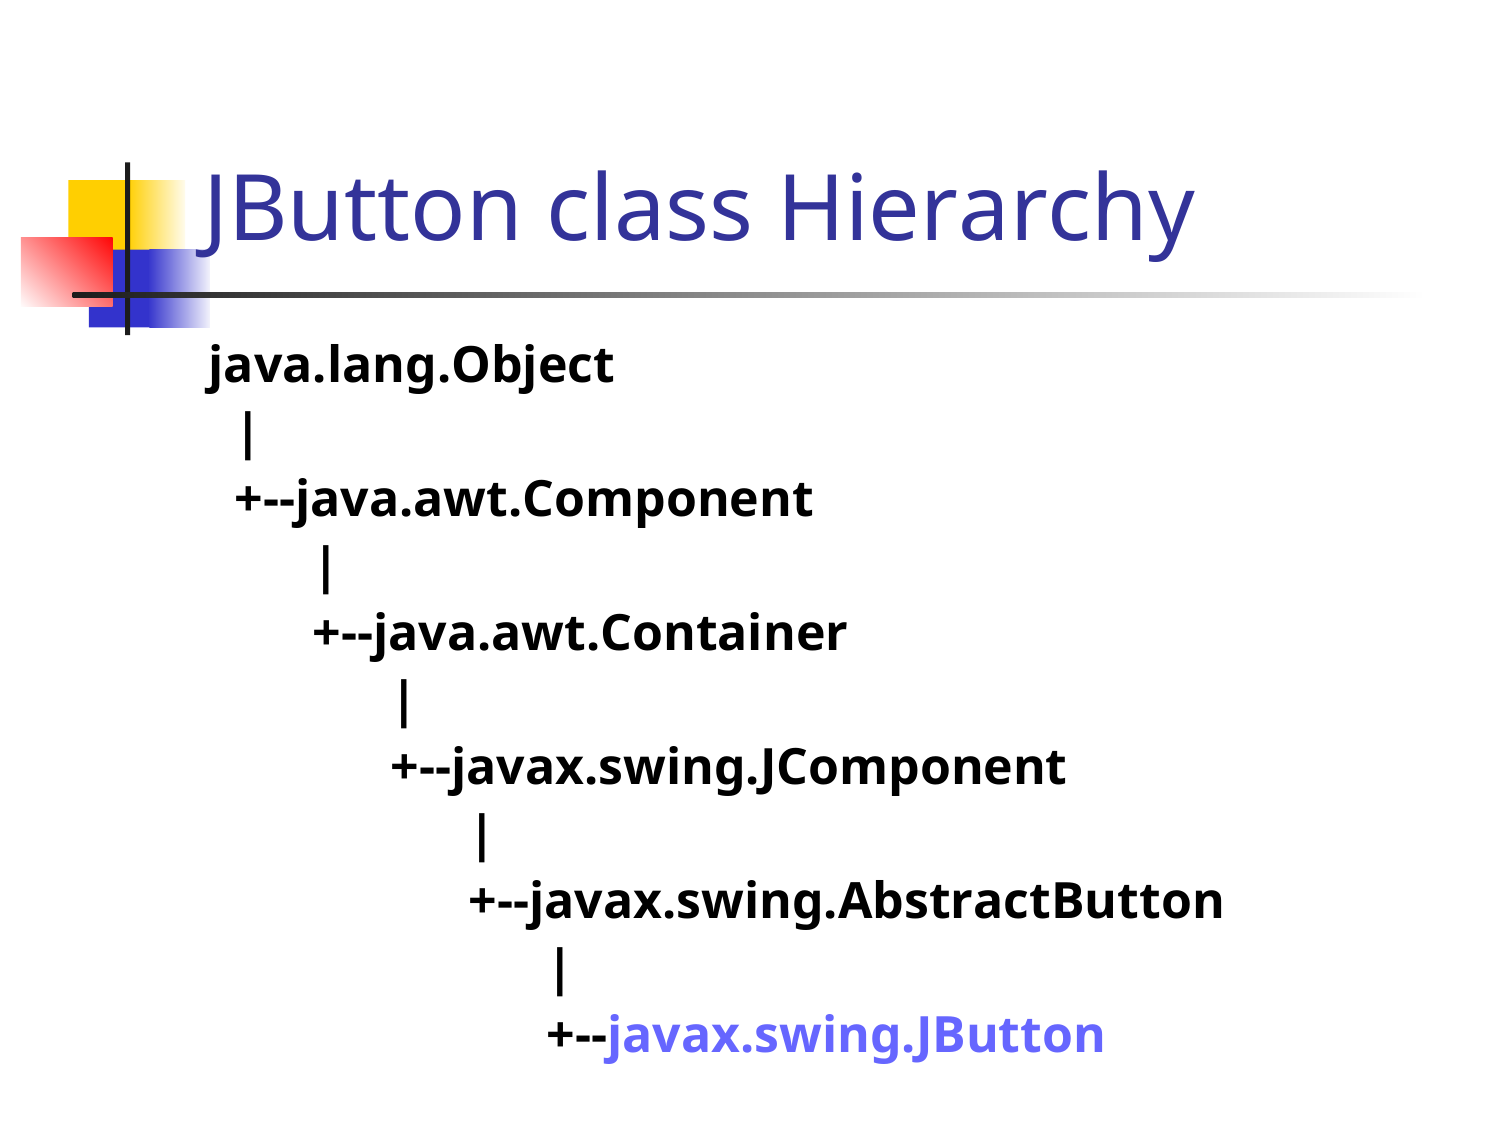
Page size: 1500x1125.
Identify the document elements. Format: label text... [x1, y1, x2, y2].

list java.lang.Object | +--java.awt.Component | +--java.awt.Container | +--javax.swing.JComponent | +--javax.swing.AbstractButton | +--javax.swing.JButton [193, 331, 1469, 1086]
title JButton class Hierarchy [188, 35, 1468, 276]
